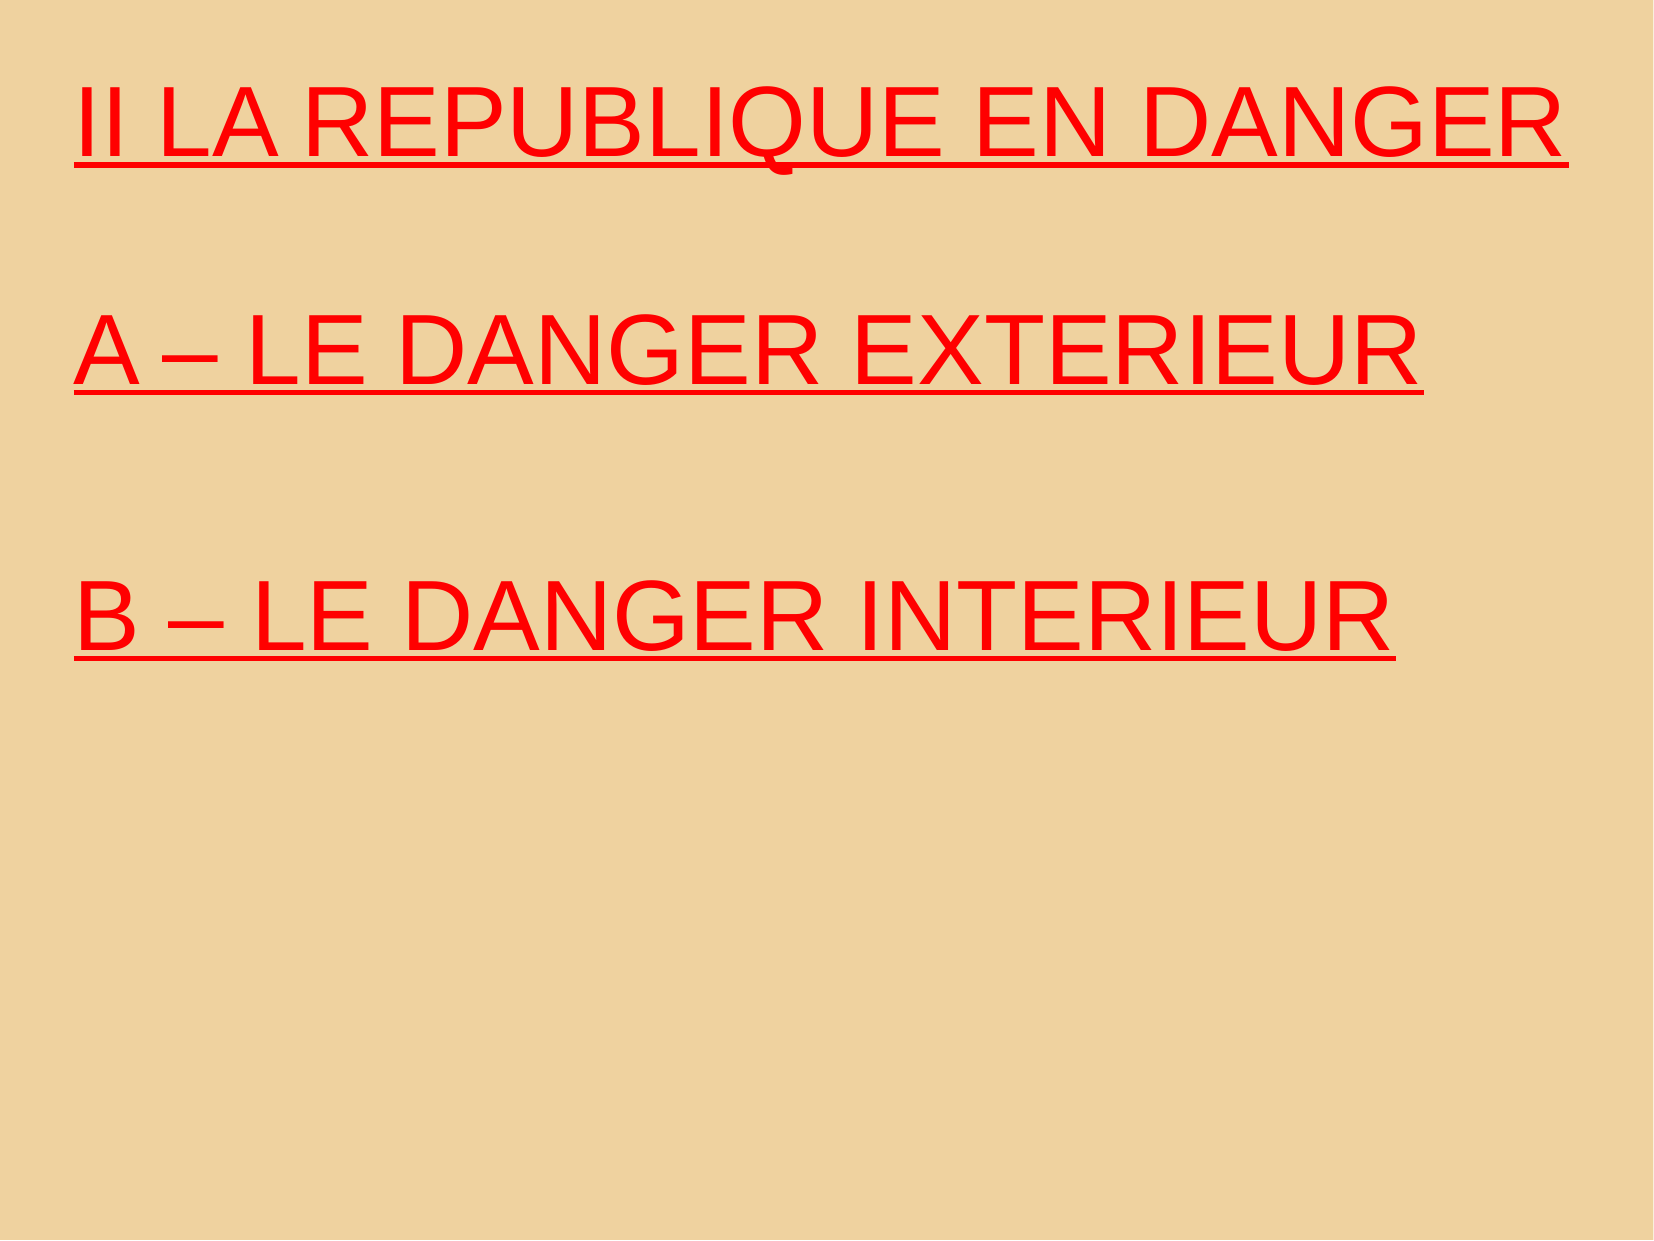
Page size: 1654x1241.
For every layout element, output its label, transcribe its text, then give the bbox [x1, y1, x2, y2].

text_box A – LE DANGER EXTERIEUR [59, 286, 1595, 414]
text_box B – LE DANGER INTERIEUR [59, 552, 1595, 680]
text_box II LA REPUBLIQUE EN DANGER [59, 59, 1595, 186]
